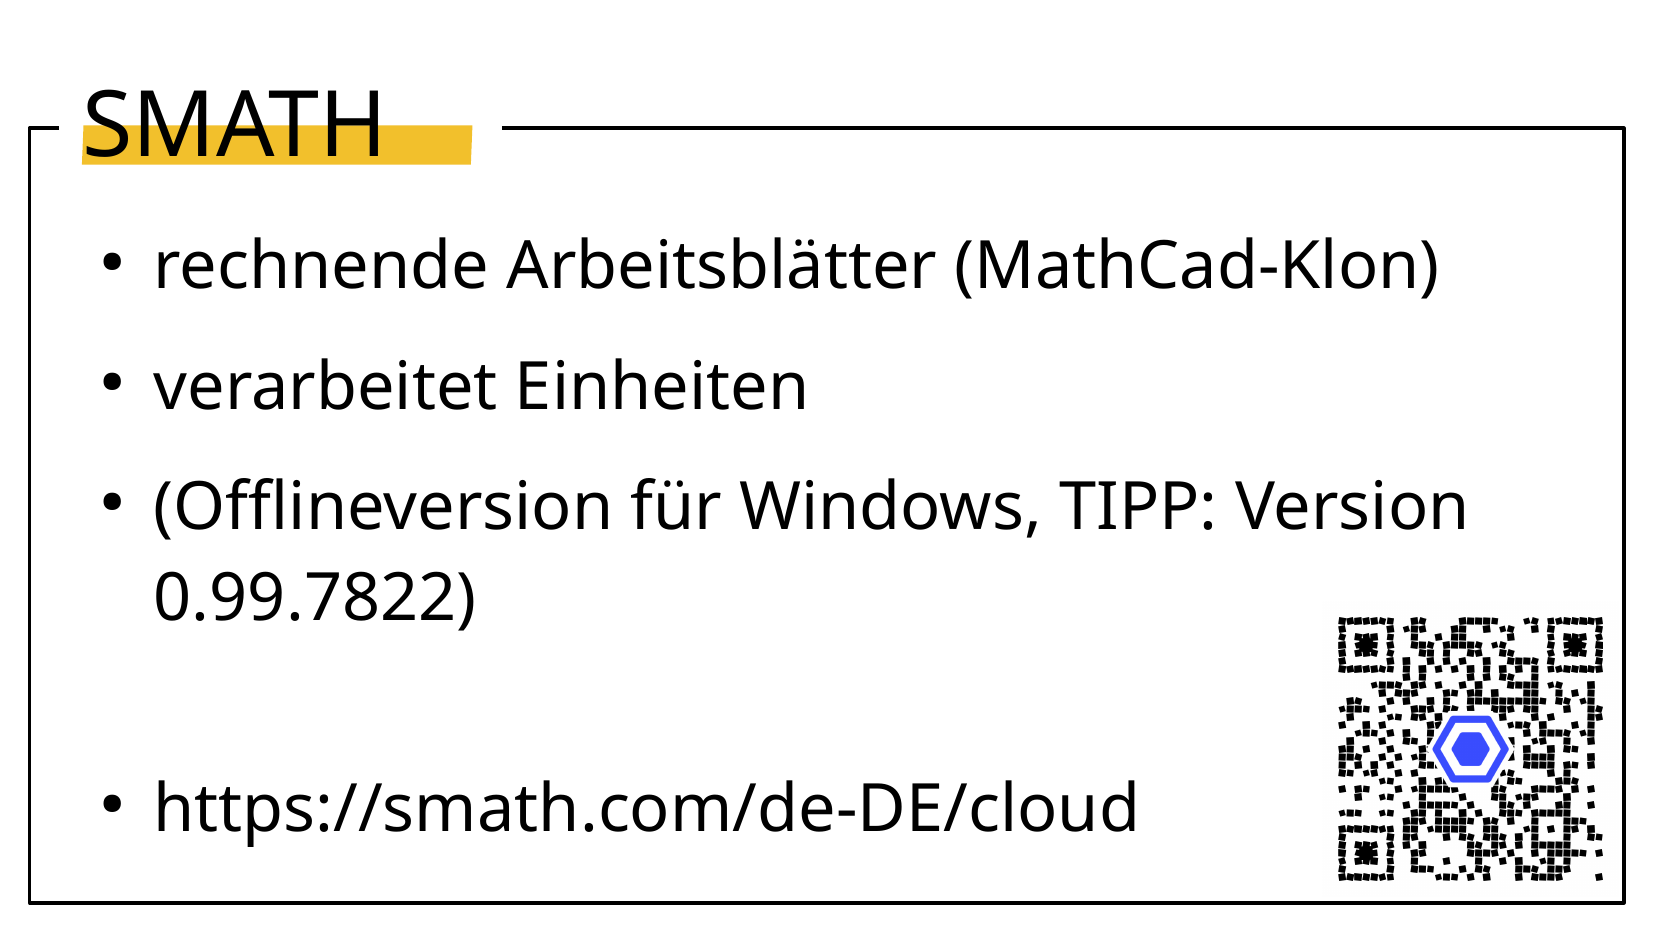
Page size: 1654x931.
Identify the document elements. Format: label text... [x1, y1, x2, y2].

picture [1322, 601, 1619, 898]
list rechnende Arbeitsblätter (MathCad-Klon) verarbeitet Einheiten (Offlineversion für Windows, TIPP: Version 0.99.7822) https://smath.com/de-DE/cloud [82, 217, 1571, 857]
title SMATH [82, 42, 1571, 199]
